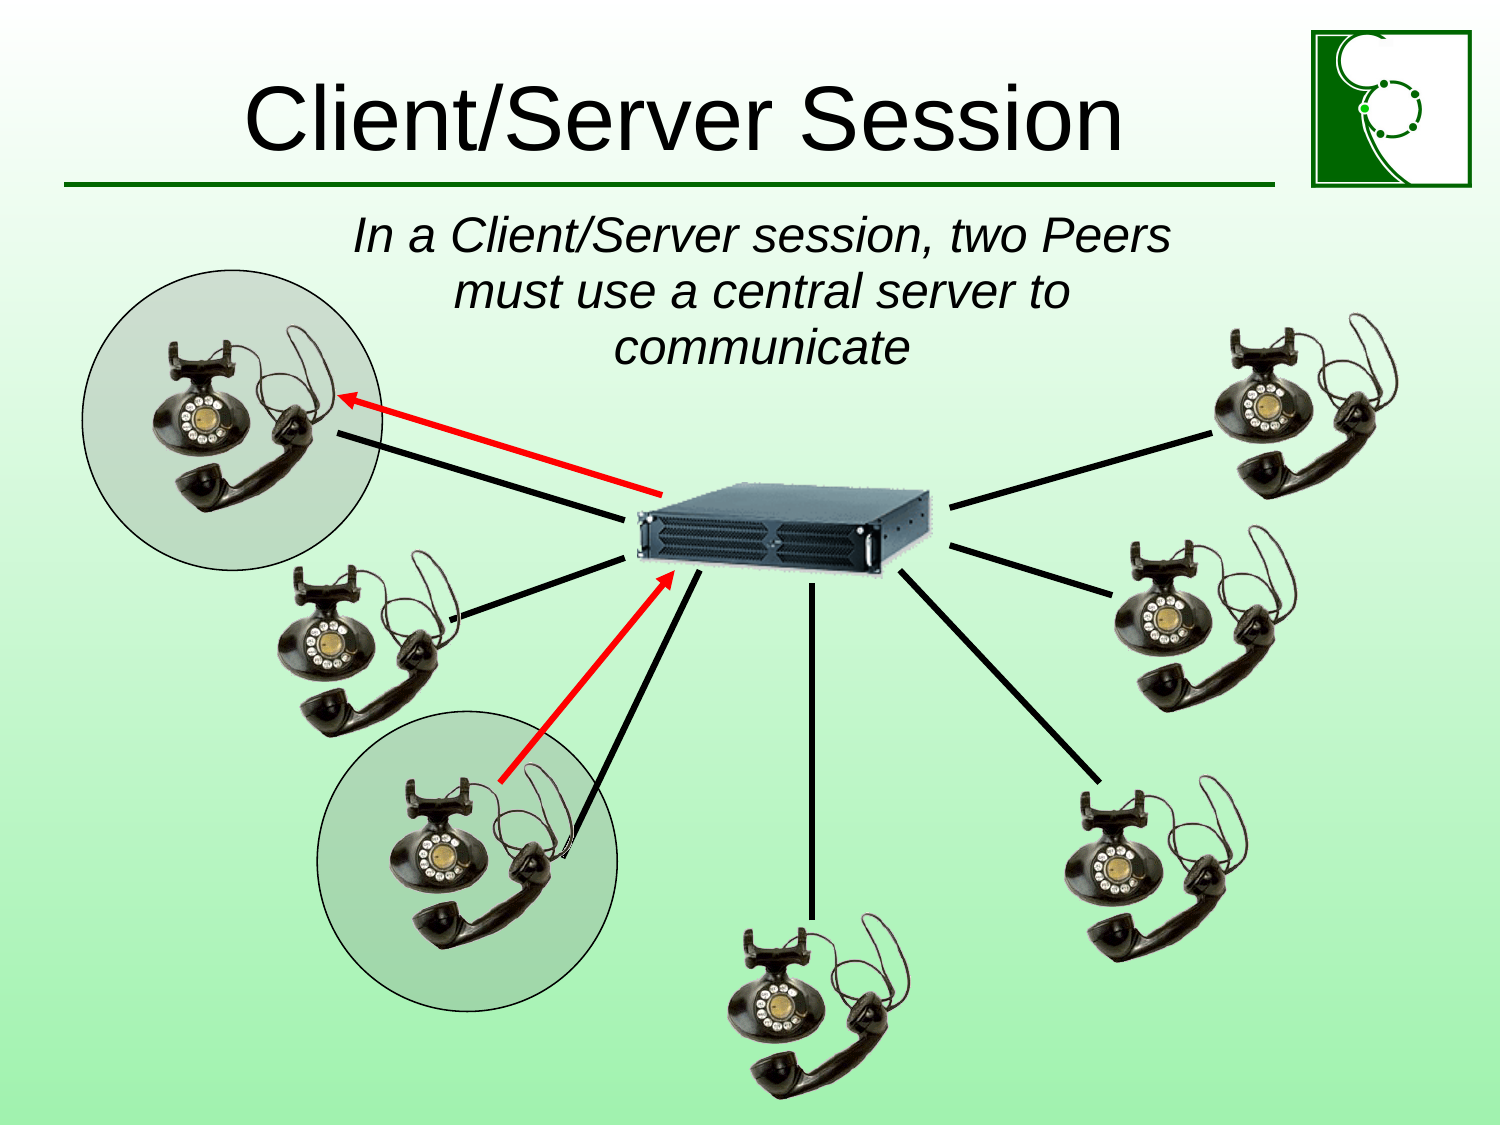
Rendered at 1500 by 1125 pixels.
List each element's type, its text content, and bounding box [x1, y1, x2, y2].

picture [637, 482, 933, 579]
text_box [338, 397, 383, 442]
picture [725, 912, 913, 1101]
picture [1112, 524, 1300, 713]
text_box [317, 711, 618, 1012]
picture [1212, 312, 1401, 501]
picture [275, 549, 463, 738]
title Client/Server Session [76, 24, 1295, 213]
text_box In a Client/Server session, two Peers must use a central server to communicate [312, 199, 1213, 383]
picture [1311, 30, 1472, 188]
text_box [82, 270, 380, 571]
picture [150, 324, 338, 513]
picture [1062, 774, 1251, 963]
text_box [338, 383, 382, 405]
picture [387, 762, 576, 951]
text_box [522, 733, 595, 819]
